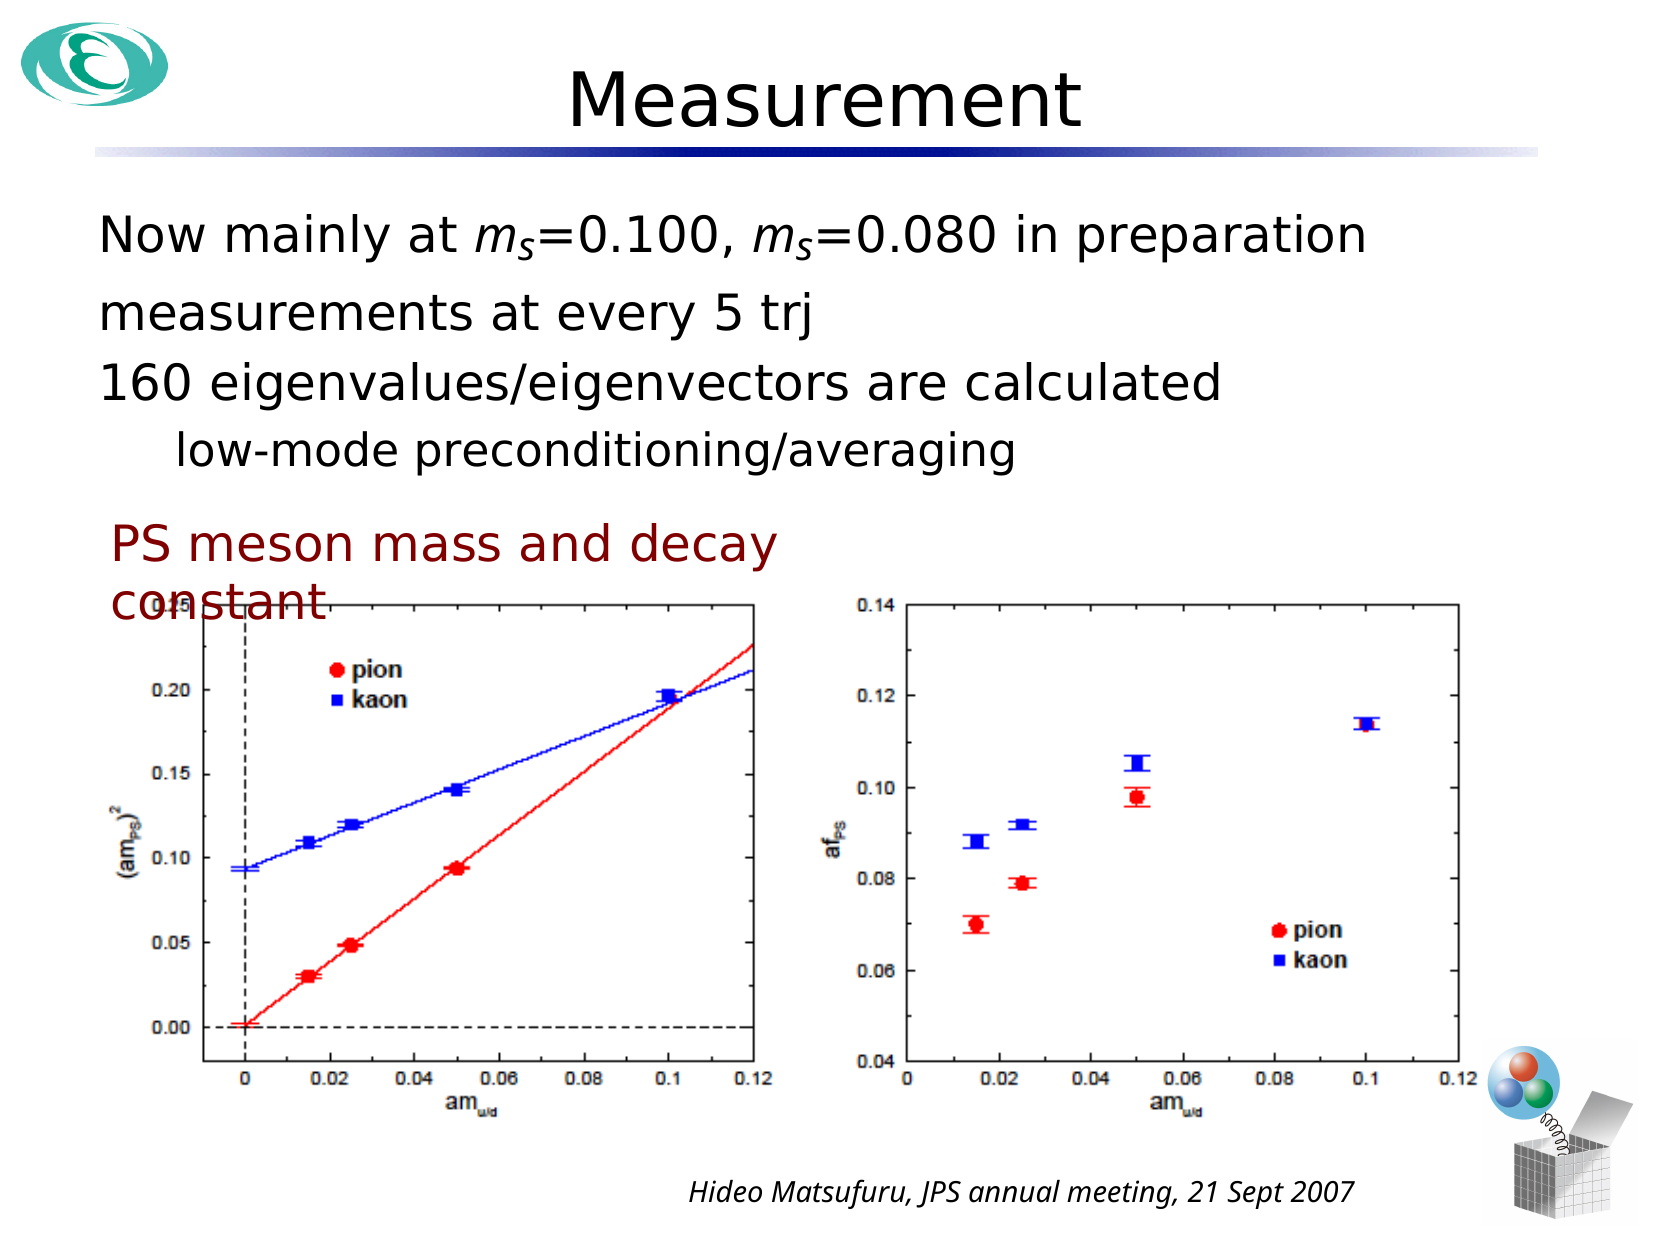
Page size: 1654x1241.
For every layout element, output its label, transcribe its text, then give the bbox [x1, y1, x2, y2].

picture [819, 1110, 1481, 1123]
picture [95, 147, 1538, 157]
list Now mainly at ms=0.100, ms=0.080 in preparation measurements at every 5 trj 160 eigenvalues/eigenvectors are calculated low-mode preconditioning/averaging [80, 199, 1533, 1110]
picture [1482, 1039, 1639, 1226]
picture [15, 14, 174, 114]
picture [108, 1110, 776, 1121]
title Measurement [201, 47, 1450, 154]
